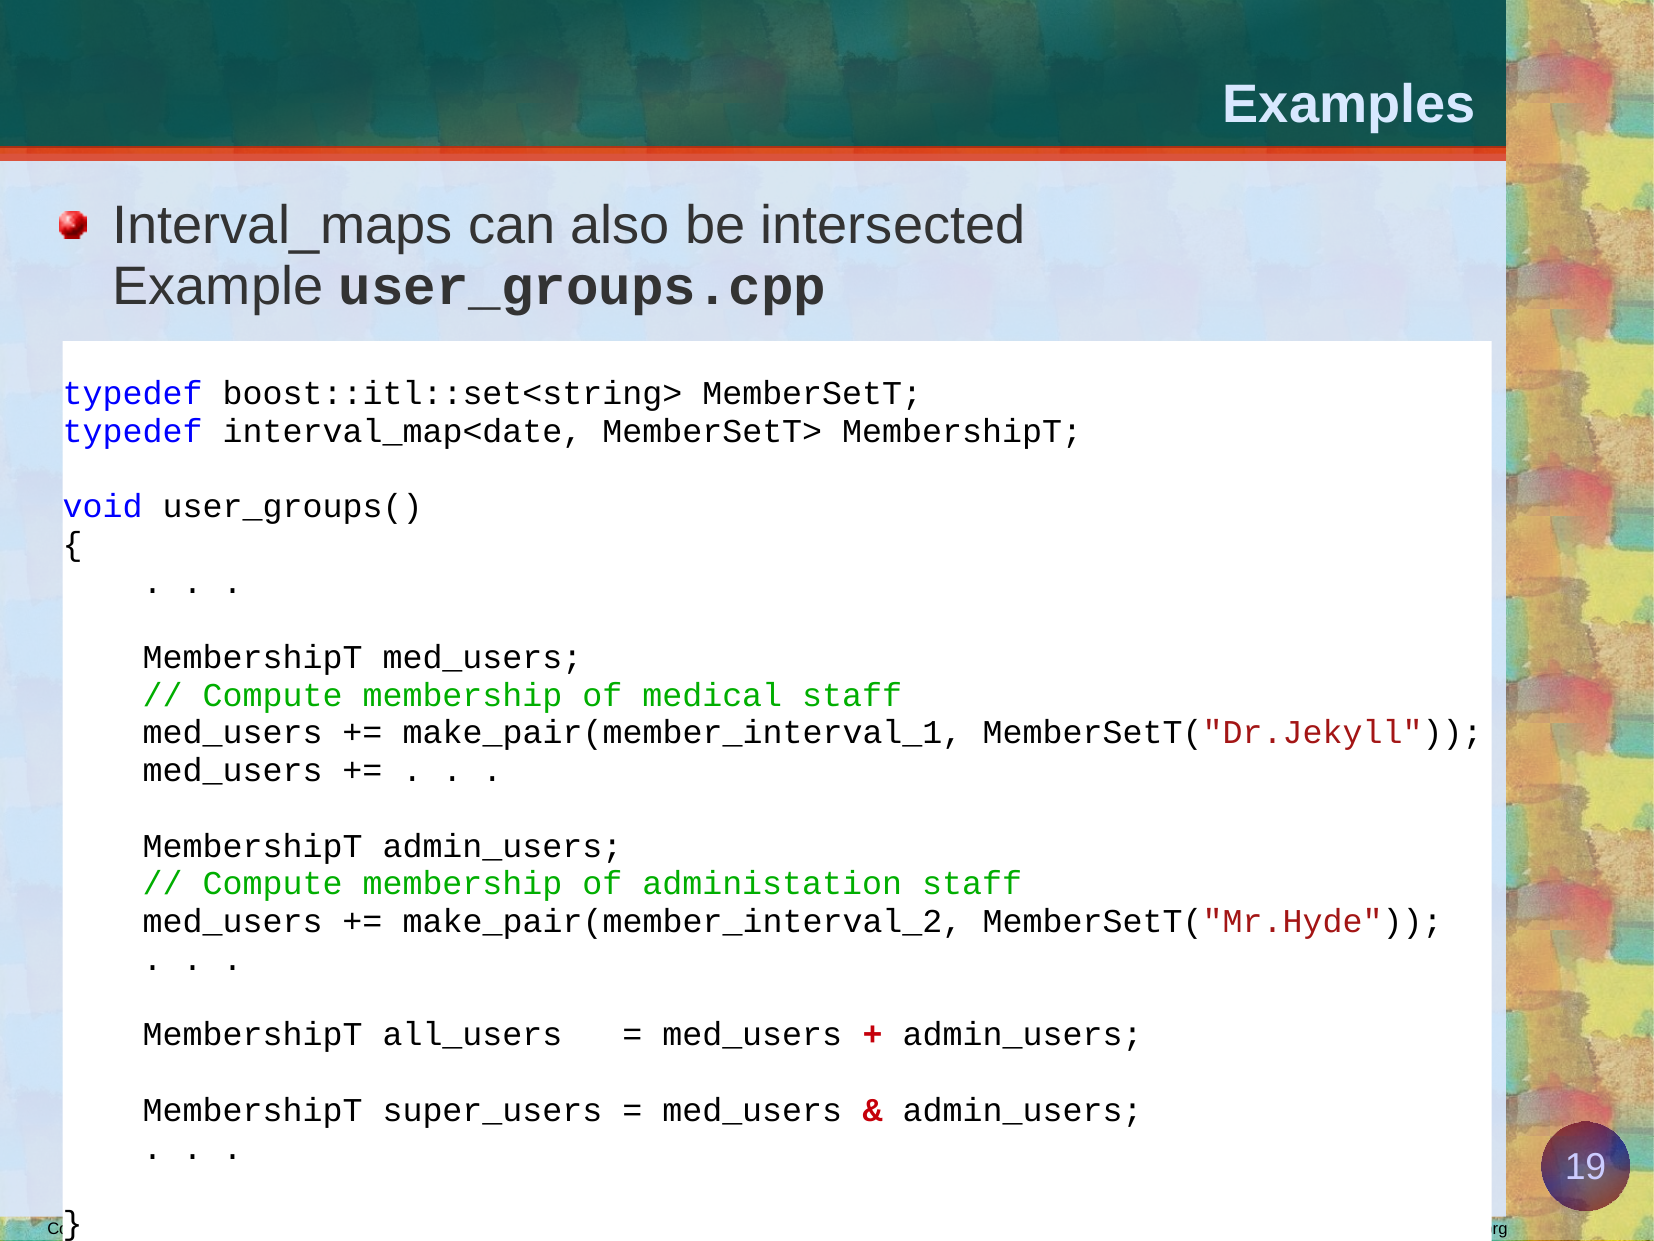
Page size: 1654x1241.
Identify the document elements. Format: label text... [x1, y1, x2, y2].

text_box typedef boost::itl::set<string> MemberSetT; typedef interval_map<date, MemberSetT> MembershipT; void user_groups() { . . . MembershipT med_users; // Compute membership of medical staff med_users += make_pair(member_interval_1, MemberSetT("Dr.Jekyll")); med_users += . . . MembershipT admin_users; // Compute membership of administation staff med_users += make_pair(member_interval_2, MemberSetT("Mr.Hyde")); . . . MembershipT all_users = med_users + admin_users; MembershipT super_users = med_users & admin_users; . . . } [62, 341, 1492, 1201]
title Examples [29, 59, 1477, 148]
list Interval_maps can also be intersected Example user_groups.cpp [59, 194, 1418, 345]
